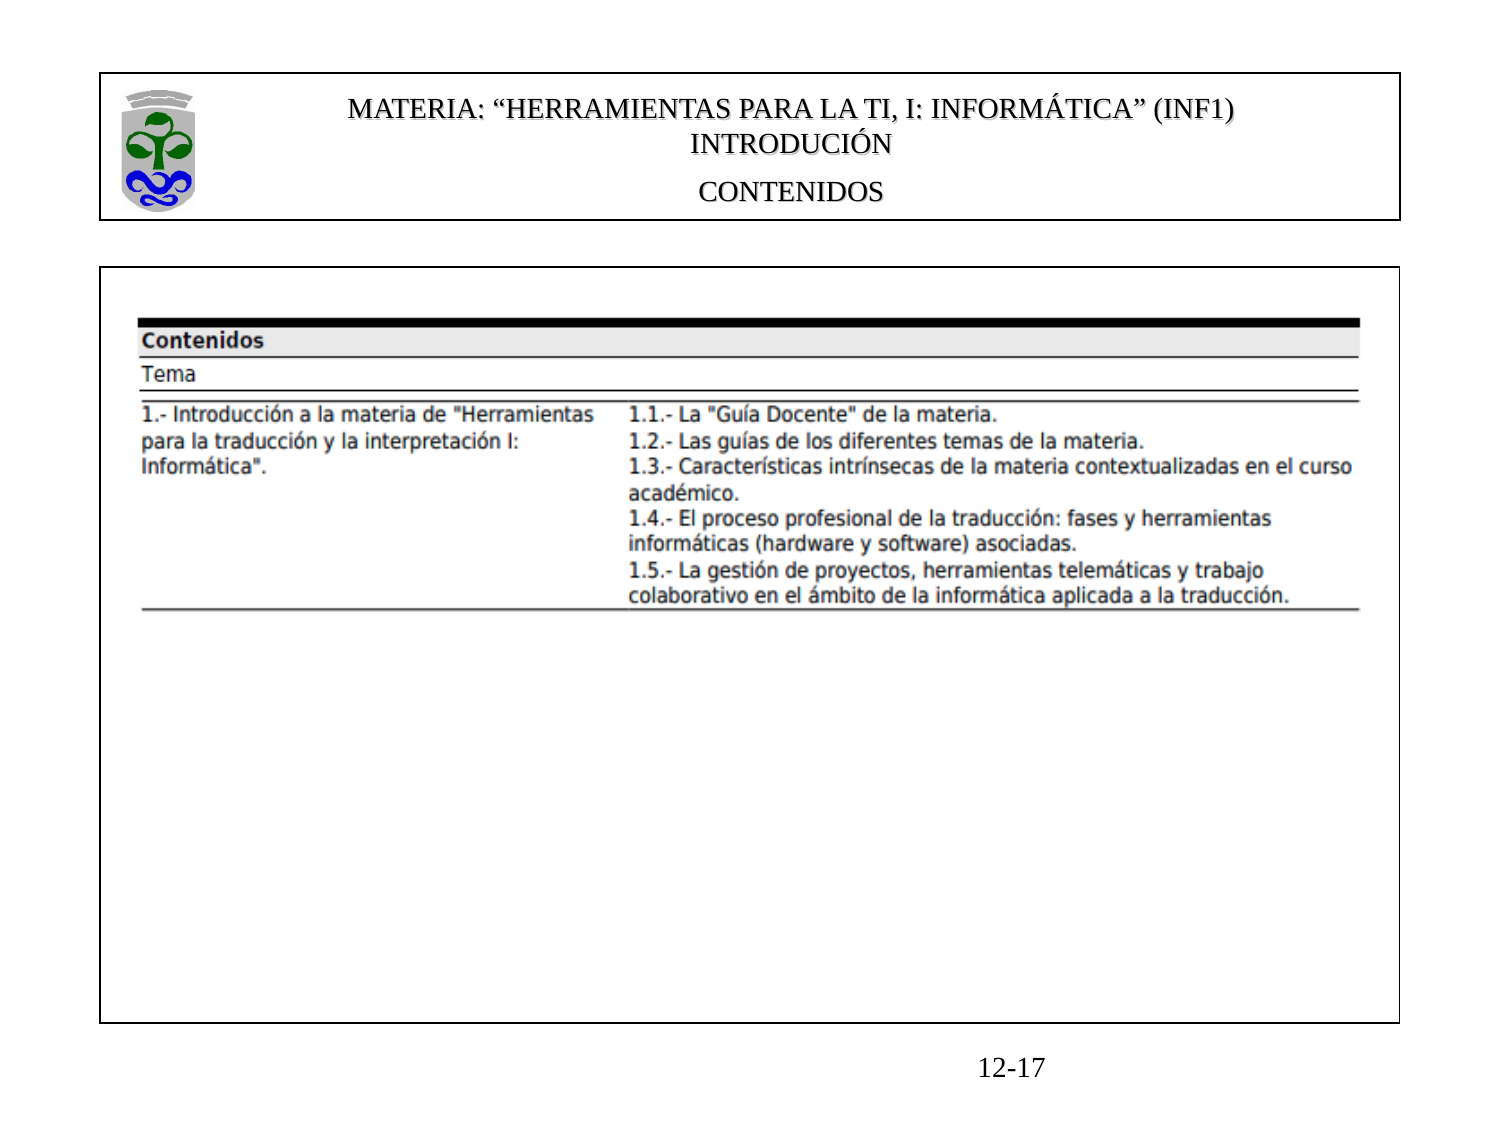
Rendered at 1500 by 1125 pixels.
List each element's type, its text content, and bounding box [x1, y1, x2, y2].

text_box MATERIA: “HERRAMIENTAS PARA LA TI, I: INFORMÁTICA” (INF1) INTRODUCIÓN CONTENIDOS [206, 81, 1377, 217]
picture [135, 315, 1368, 614]
text_box CONTENIDOS [147, 172, 1341, 223]
text_box 12-17 [962, 1040, 1423, 1083]
